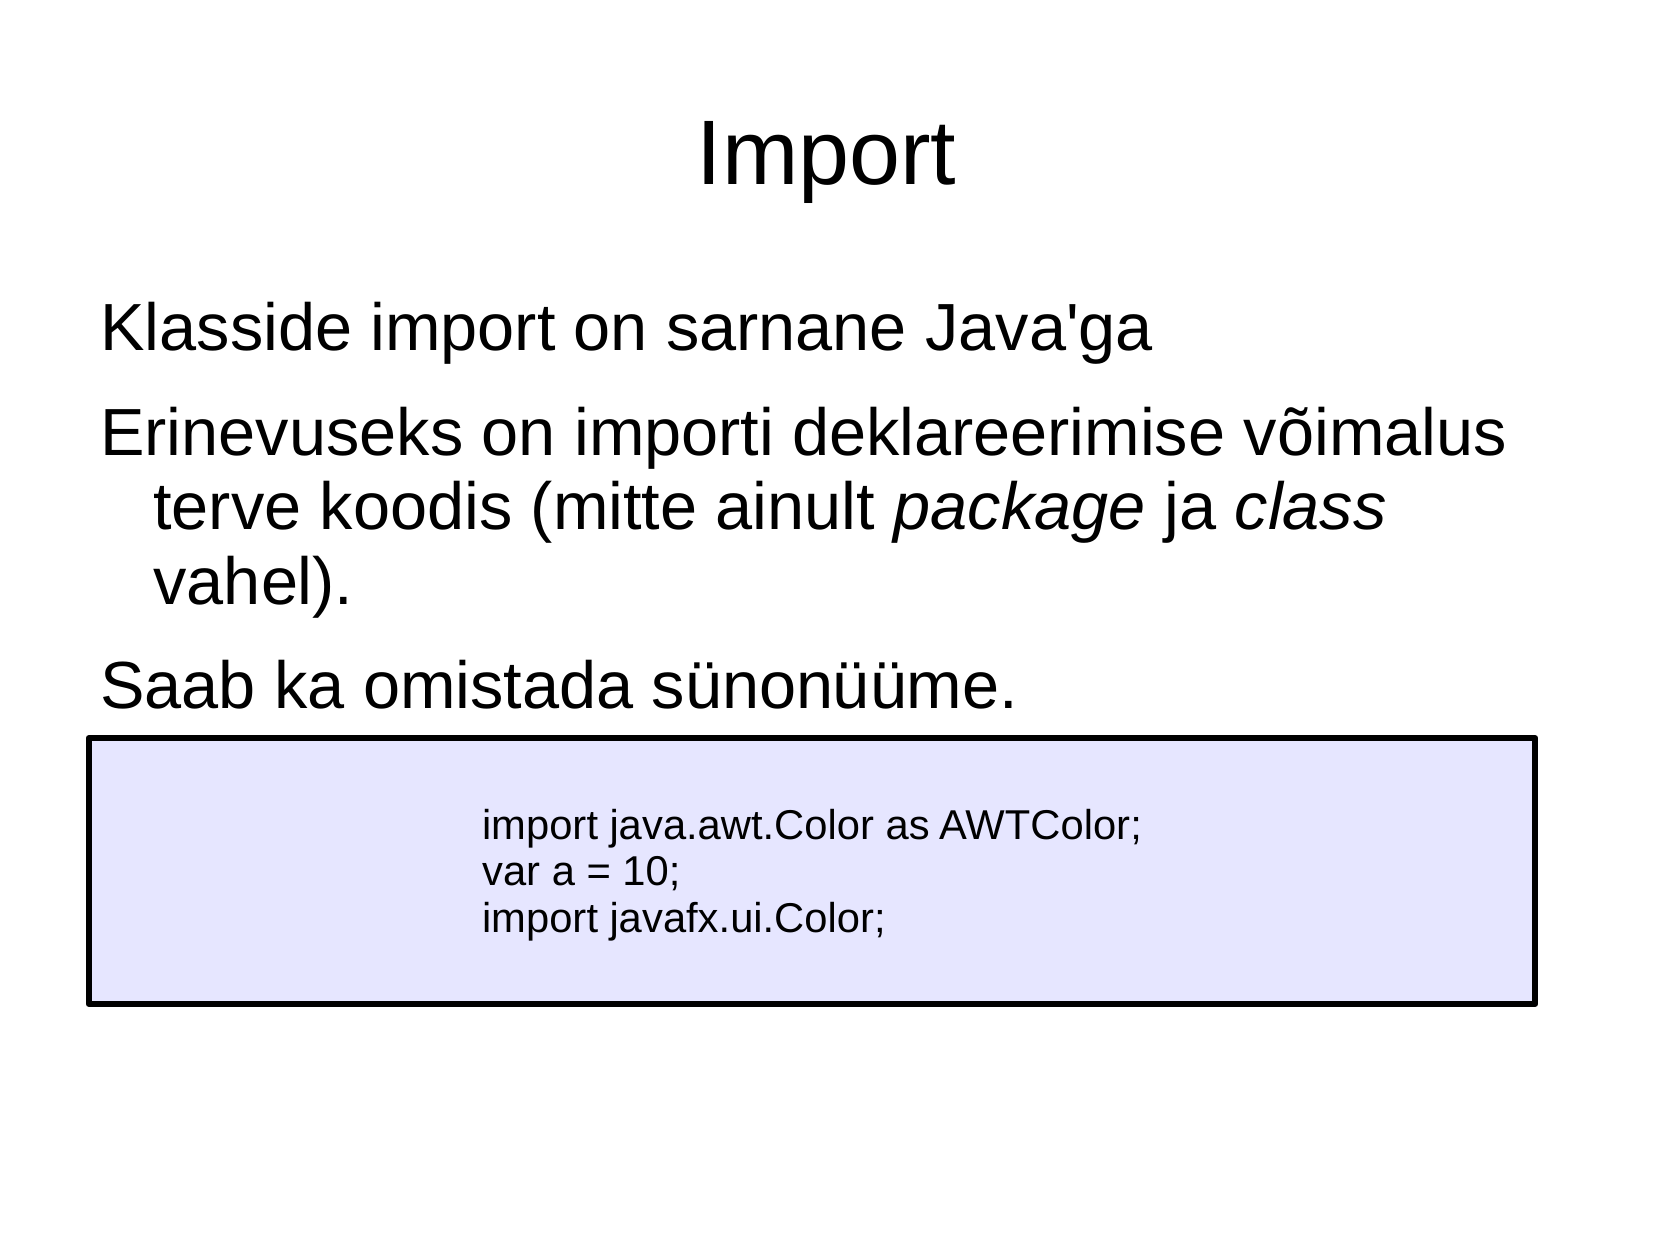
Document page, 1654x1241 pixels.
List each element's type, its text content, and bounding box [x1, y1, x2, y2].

text_box import java.awt.Color as AWTColor; var a = 10; import javafx.ui.Color; [88, 738, 1536, 1004]
title Import [82, 56, 1571, 250]
list Klasside import on sarnane Java'ga Erinevuseks on importi deklareerimise võimalus terve koodis (mitte ainult package ja class vahel). Saab ka omistada sünonüüme. [82, 290, 1571, 739]
